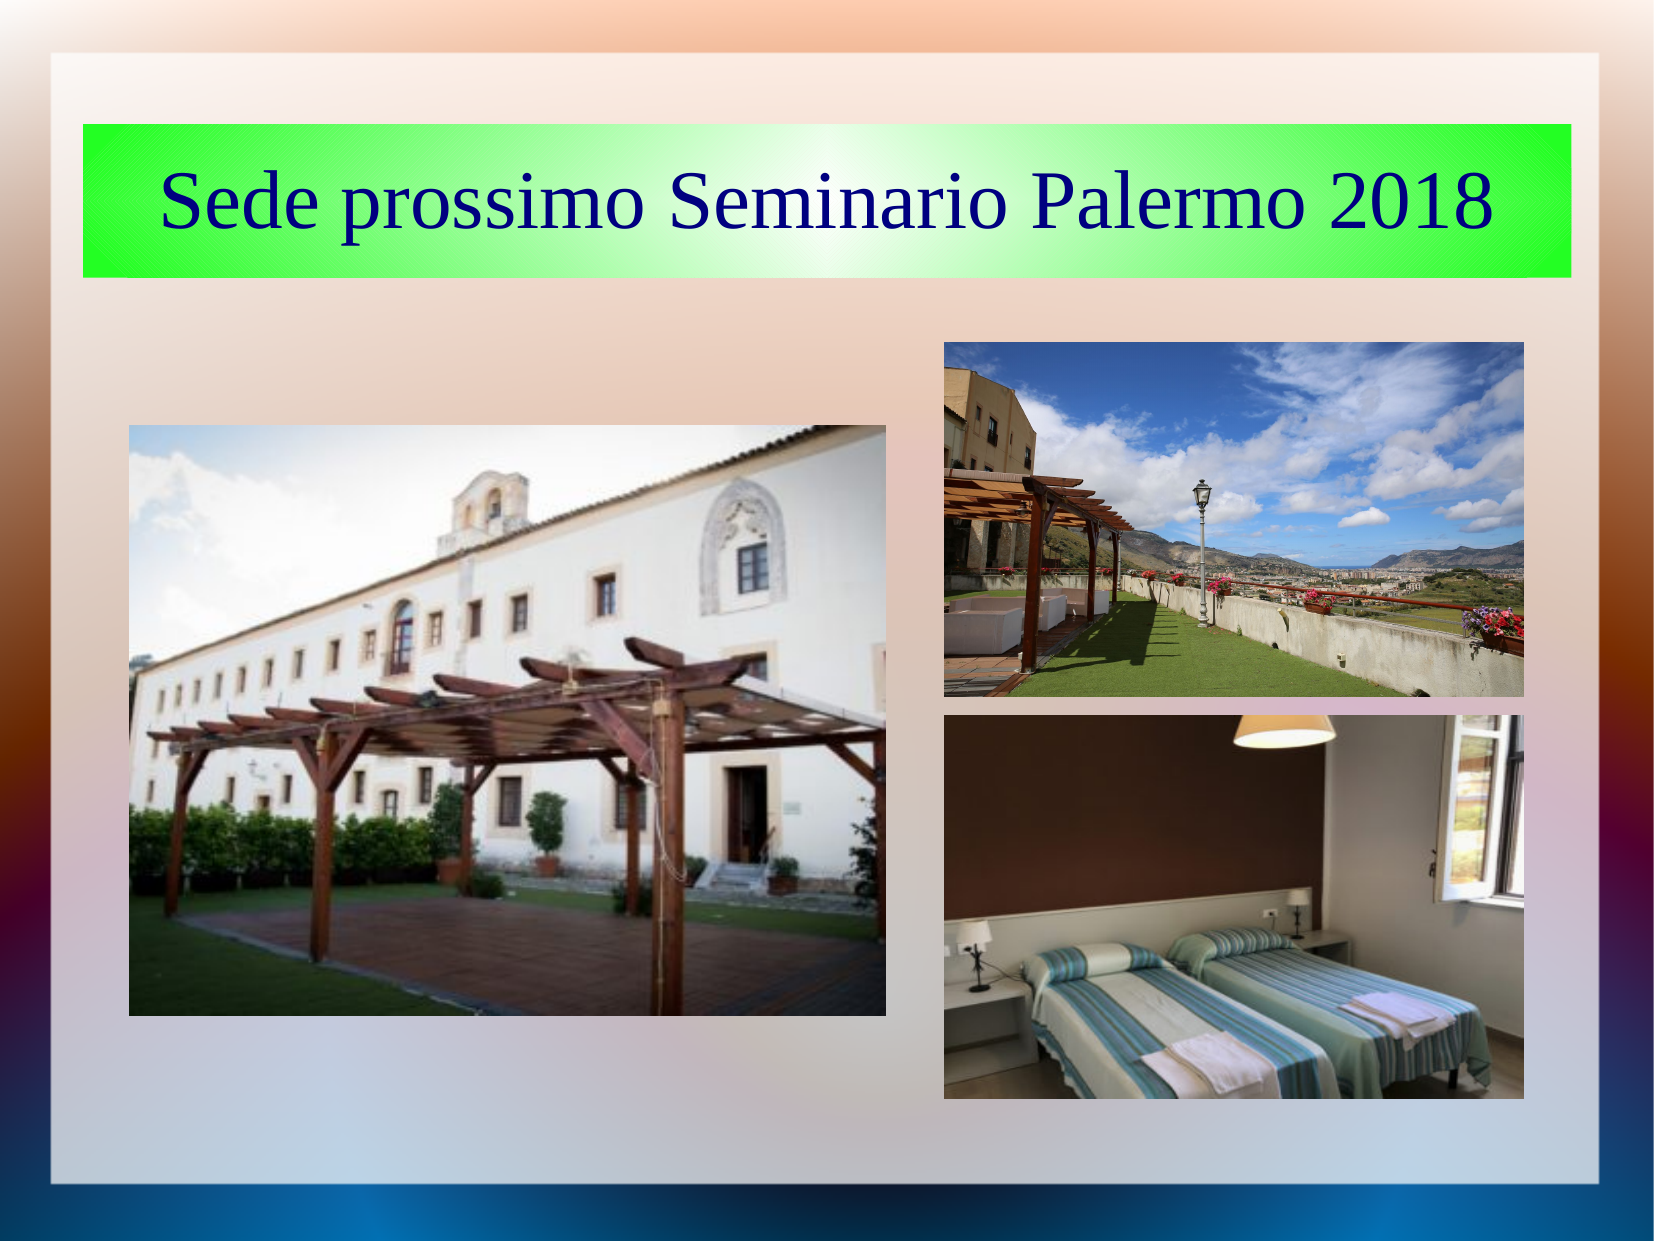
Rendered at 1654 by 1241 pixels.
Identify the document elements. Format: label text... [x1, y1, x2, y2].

title Sede prossimo Seminario Palermo 2018 [83, 124, 1572, 278]
picture [0, 0, 1654, 1241]
